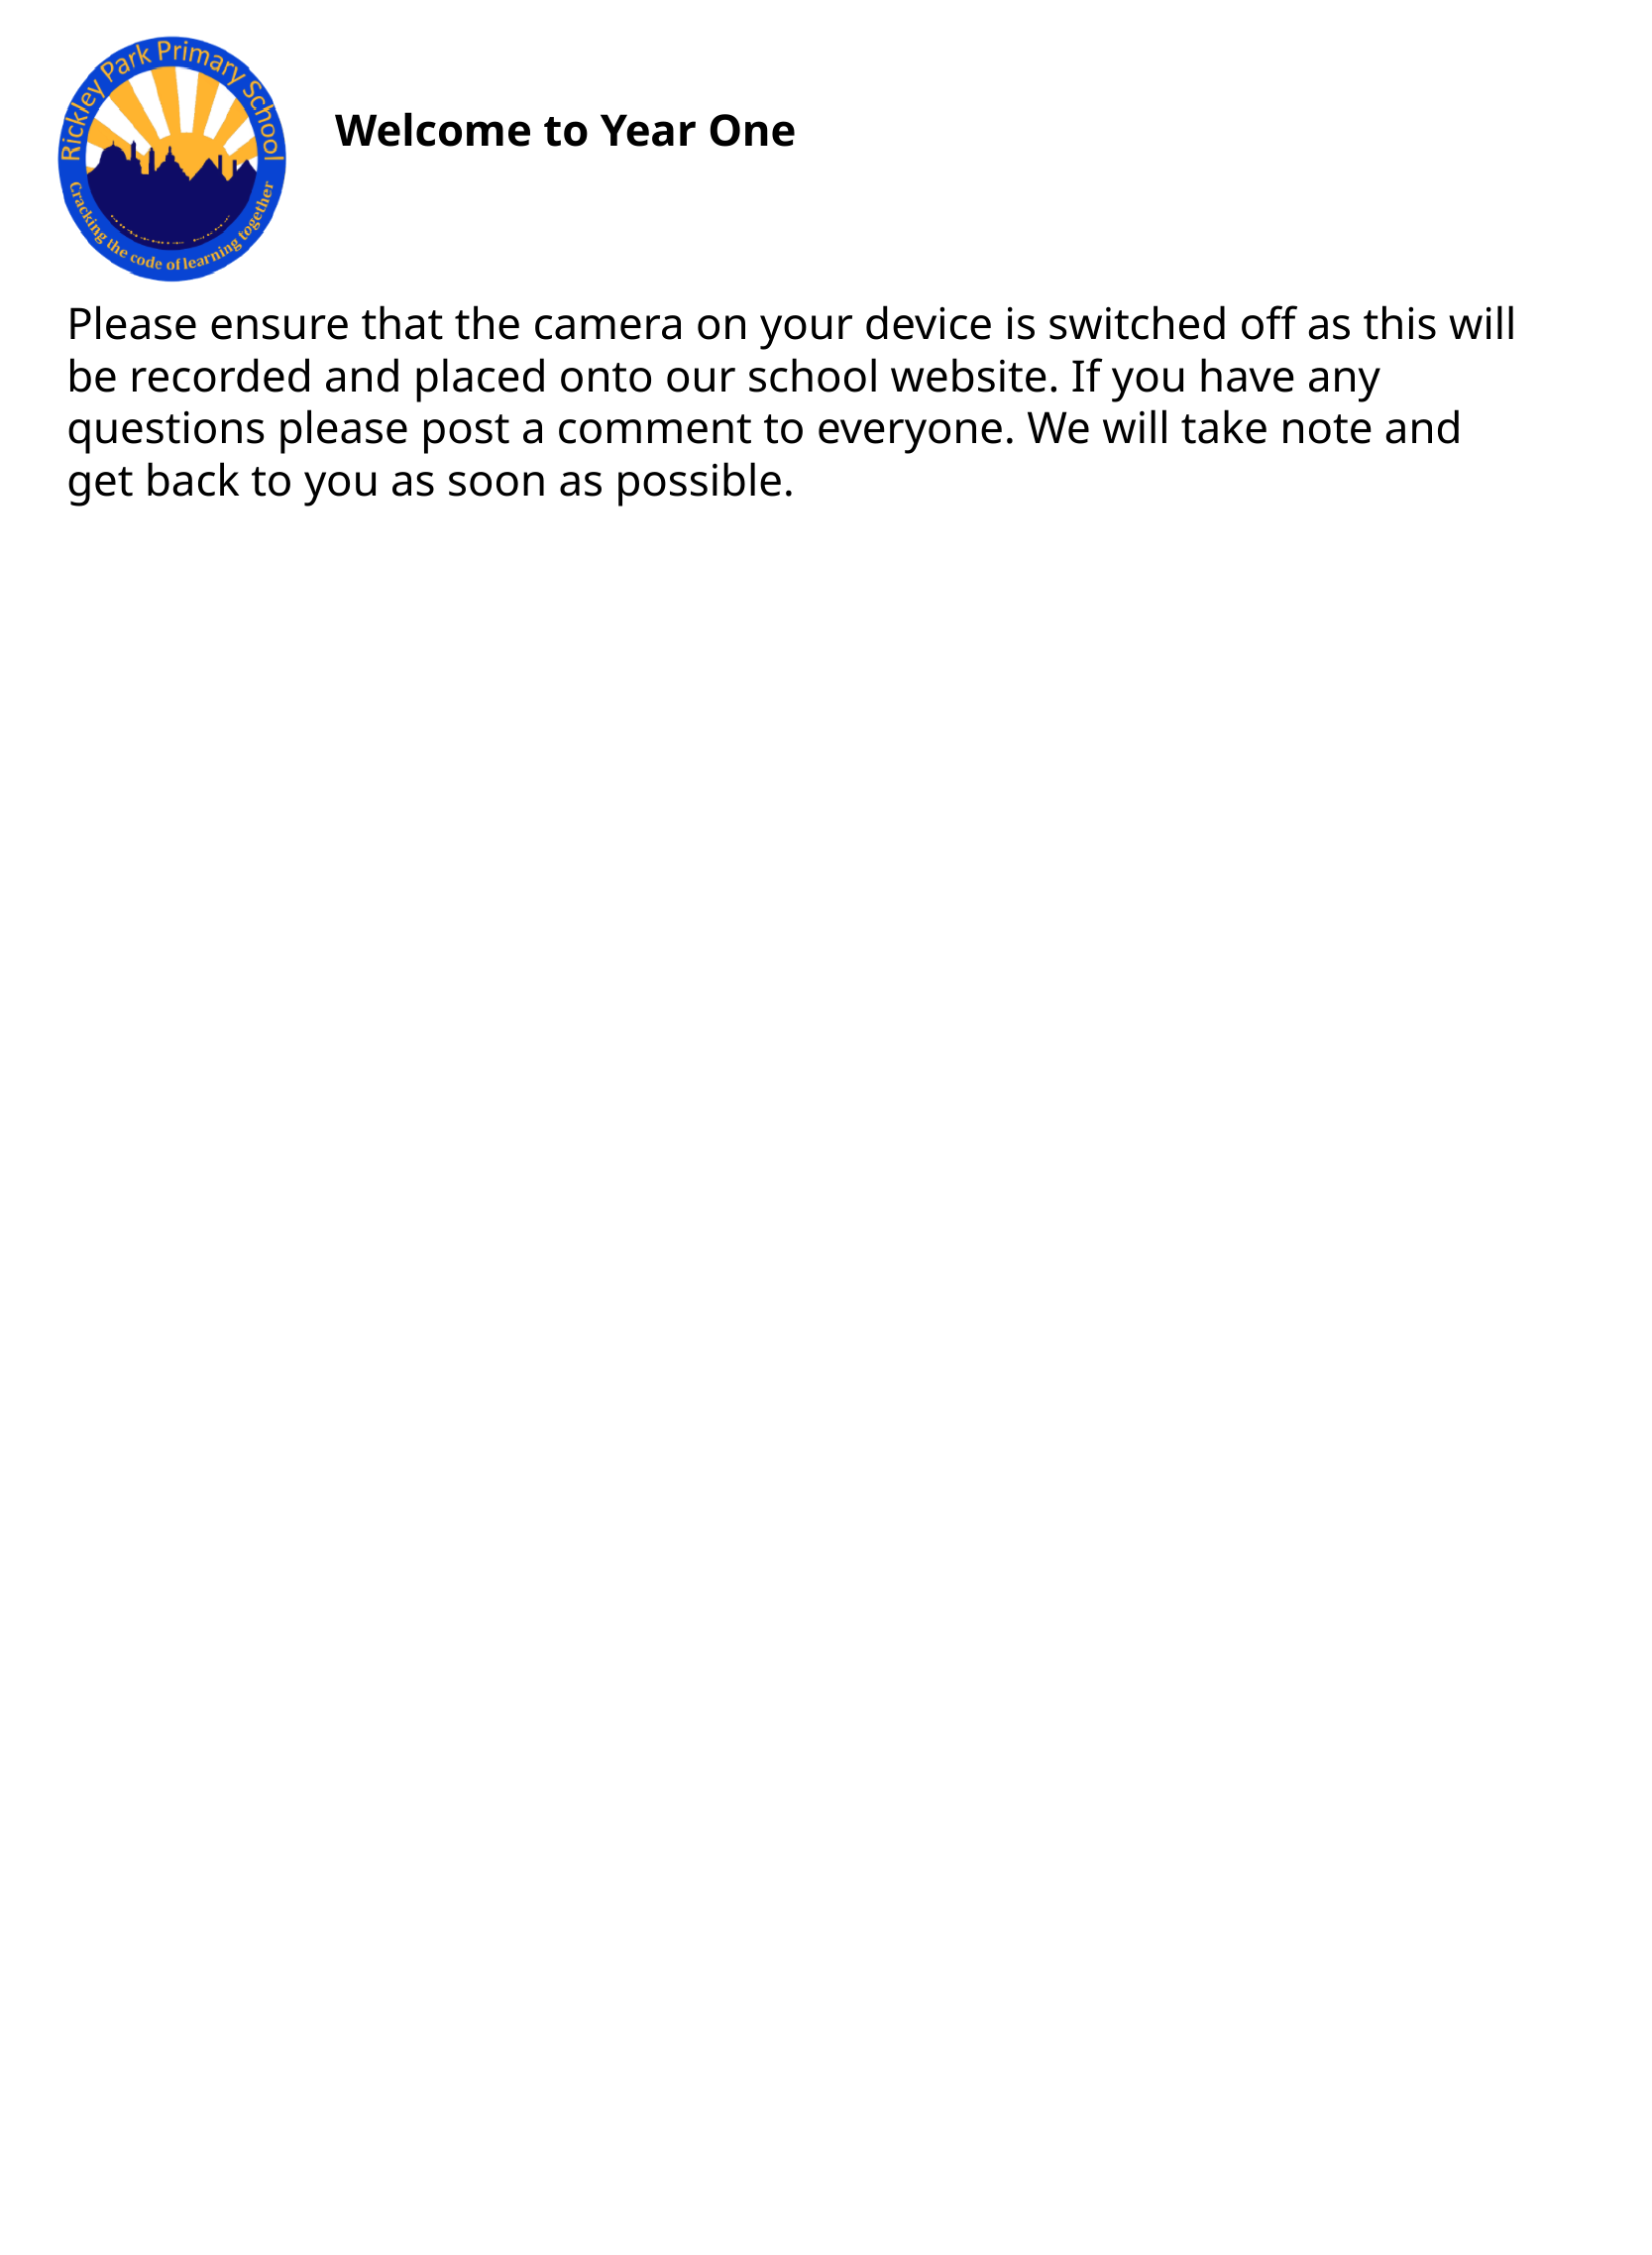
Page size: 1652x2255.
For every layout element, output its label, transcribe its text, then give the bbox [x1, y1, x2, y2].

text_box Welcome to Year One [320, 94, 1113, 163]
picture [18, 28, 319, 314]
text_box Please ensure that the camera on your device is switched off as this will be recorded and placed onto our school website. If you have any questions please post a comment to everyone. We will take note and get back to you as soon as possible. [52, 288, 1543, 514]
